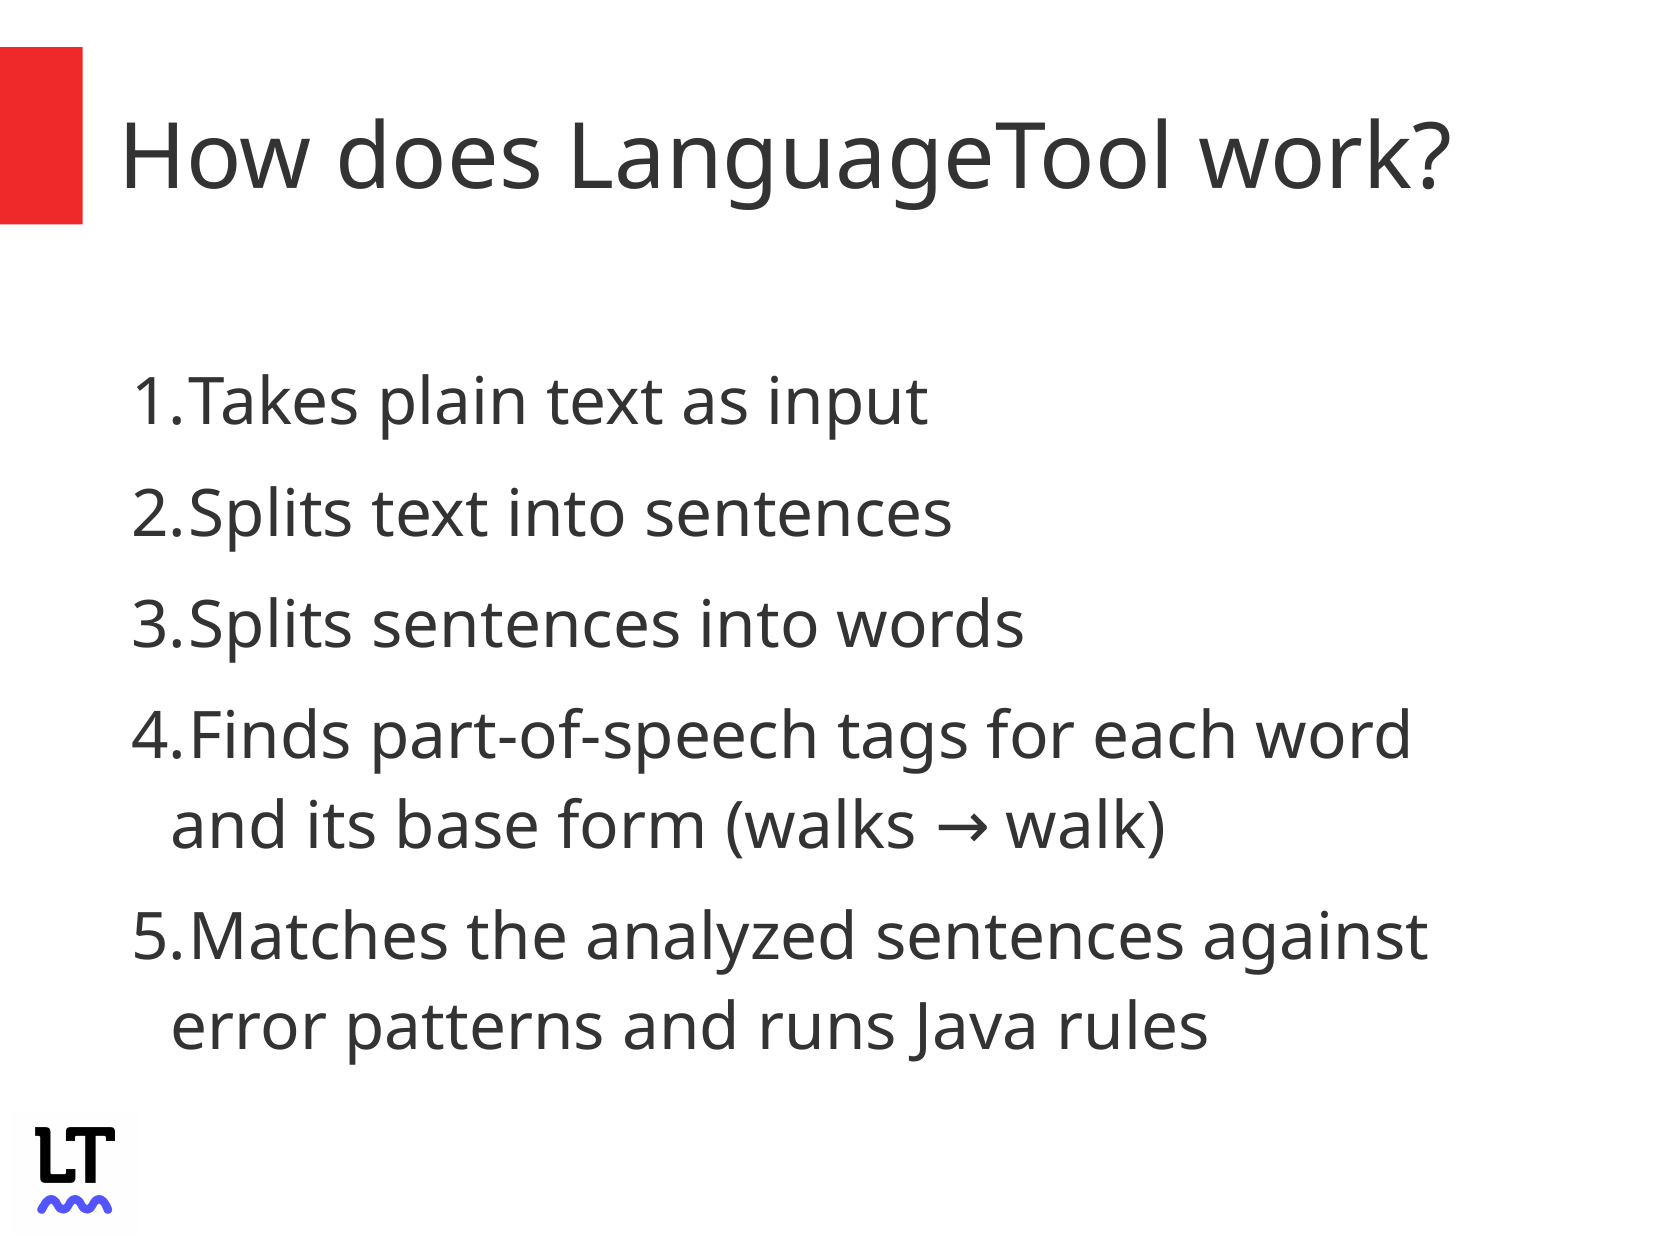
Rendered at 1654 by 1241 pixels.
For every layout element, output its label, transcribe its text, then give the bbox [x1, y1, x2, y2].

list Takes plain text as input Splits text into sentences Splits sentences into words Finds part-of-speech tags for each word and its base form (walks → walk) Matches the analyzed sentences against error patterns and runs Java rules [118, 354, 1536, 1074]
picture [11, 1110, 138, 1235]
title How does LanguageTool work? [118, 49, 1571, 257]
